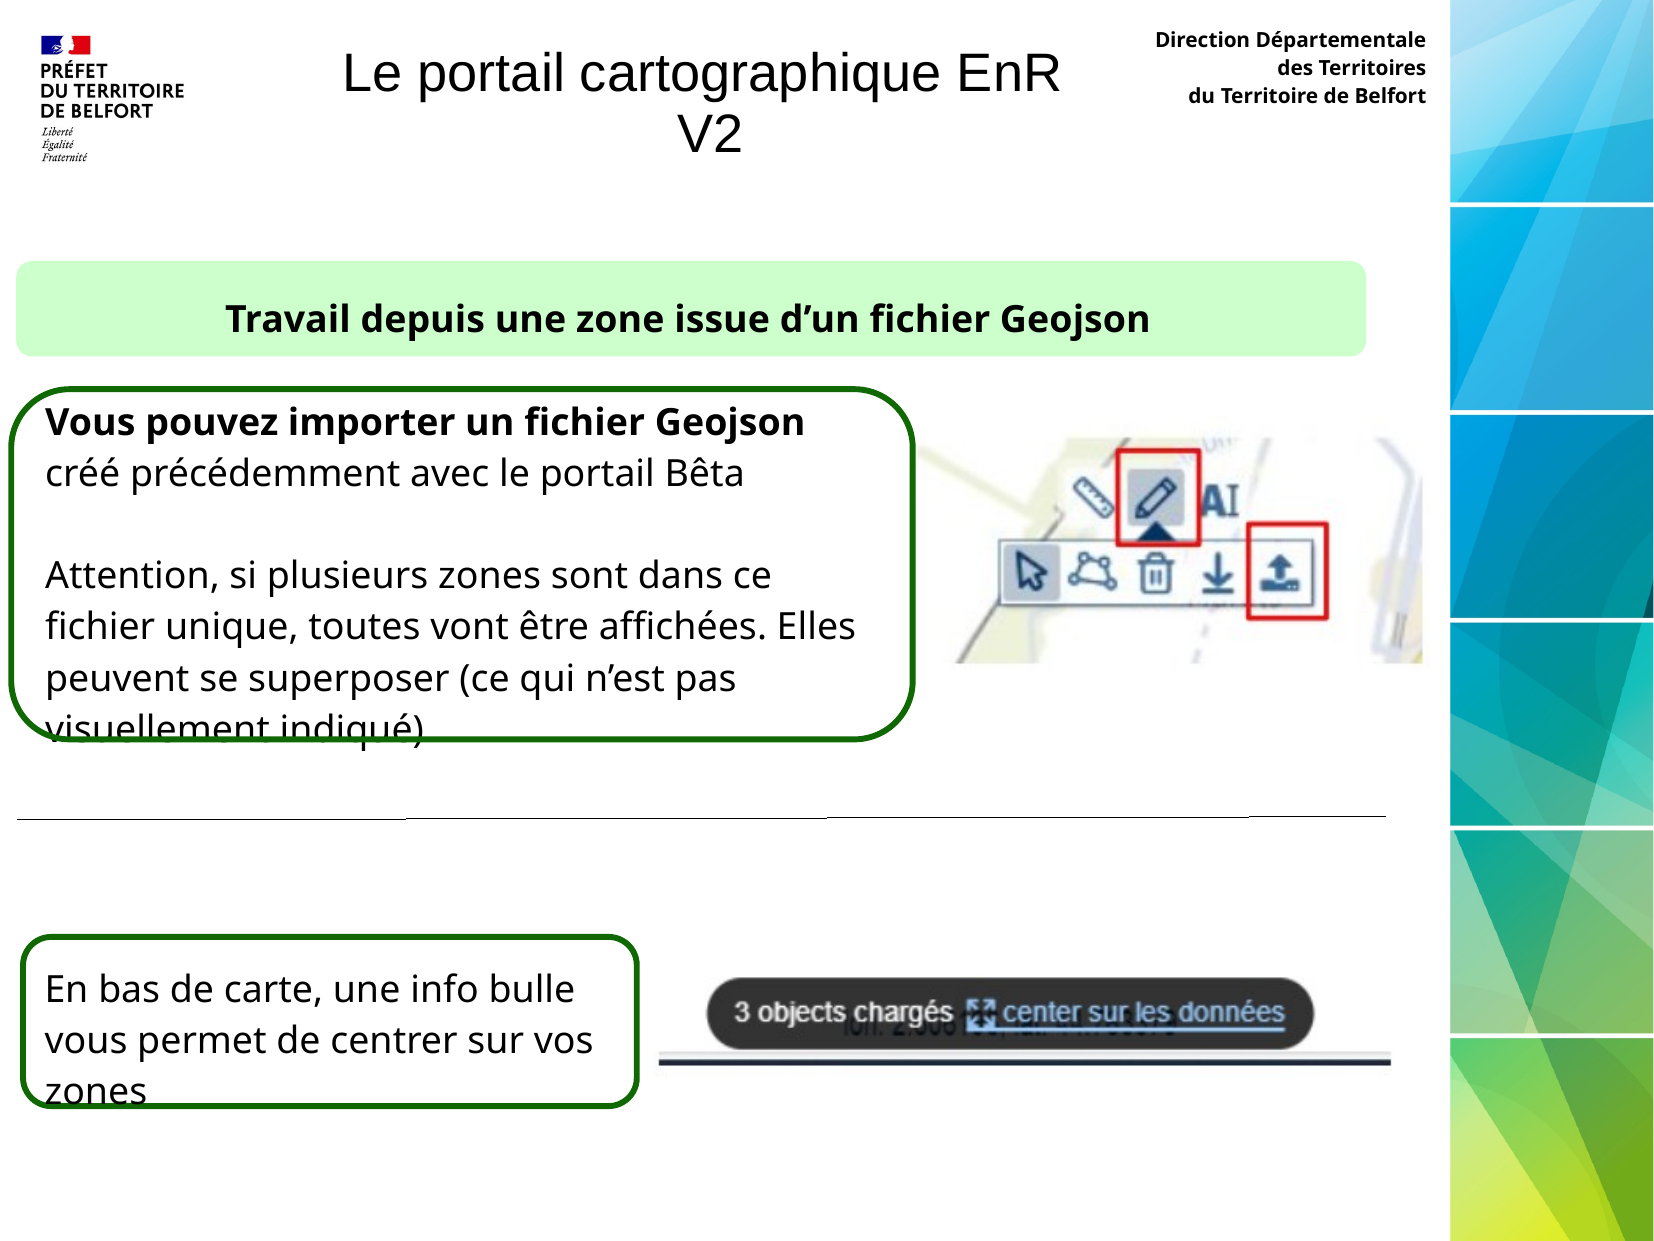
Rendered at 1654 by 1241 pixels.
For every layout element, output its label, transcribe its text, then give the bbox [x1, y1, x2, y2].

text_box [16, 260, 1367, 357]
picture [1450, 454, 1654, 1241]
text_box Vous pouvez importer un fichier Geojson créé précédemment avec le portail Bêta Attention, si plusieurs zones sont dans ce fichier unique, toutes vont être affichées. Elles peuvent se superposer (ce qui n’est pas visuellement indiqué) [30, 393, 900, 724]
picture [642, 951, 1424, 1091]
text_box Travail depuis une zone issue d’un fichier Geojson [59, 268, 1318, 368]
title Le portail cartographique EnR V2 [59, 17, 1347, 189]
text_box En bas de carte, une info bulle vous permet de centrer sur vos zones [29, 955, 658, 1108]
picture [23, 17, 59, 179]
picture [1450, 0, 1654, 415]
picture [907, 415, 1437, 671]
picture [900, 418, 909, 671]
